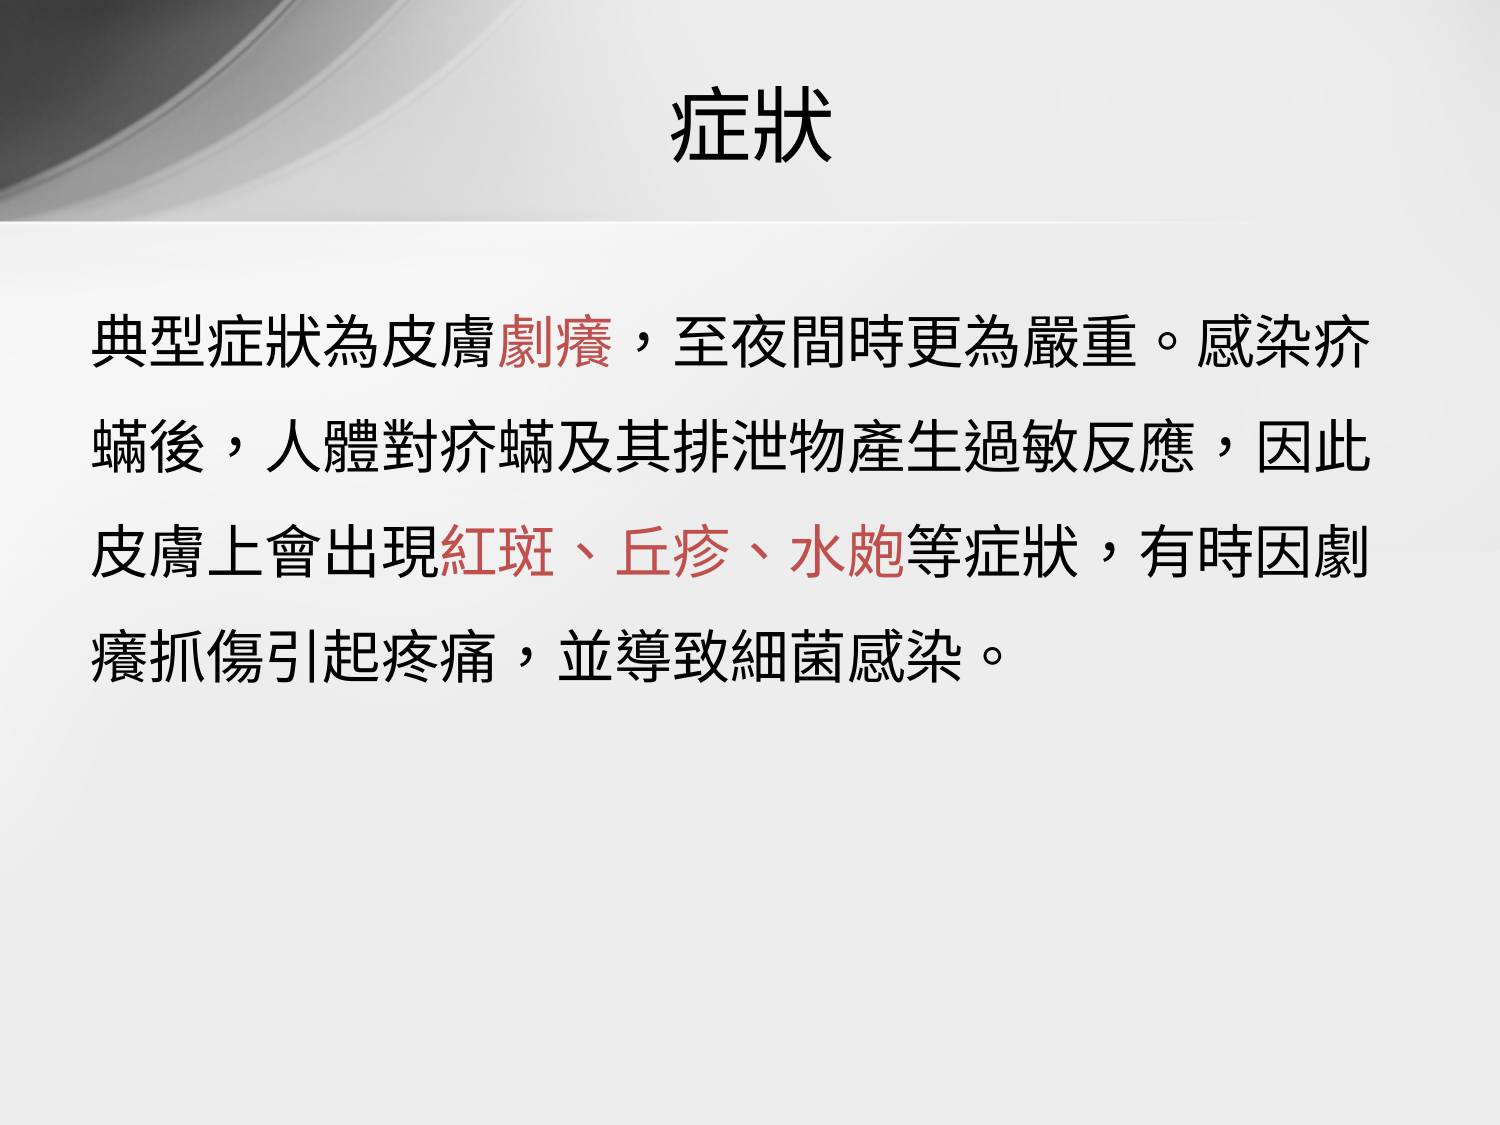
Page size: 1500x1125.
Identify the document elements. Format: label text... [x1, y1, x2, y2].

list 典型症狀為皮膚劇癢，至夜間時更為嚴重。感染疥蟎後，人體對疥蟎及其排泄物產生過敏反應，因此皮膚上會出現紅斑、丘疹、水皰等症狀，有時因劇癢抓傷引起疼痛，並導致細菌感染。 [75, 262, 1425, 1005]
picture [0, 0, 1500, 1125]
title 症狀 [76, 31, 1427, 181]
